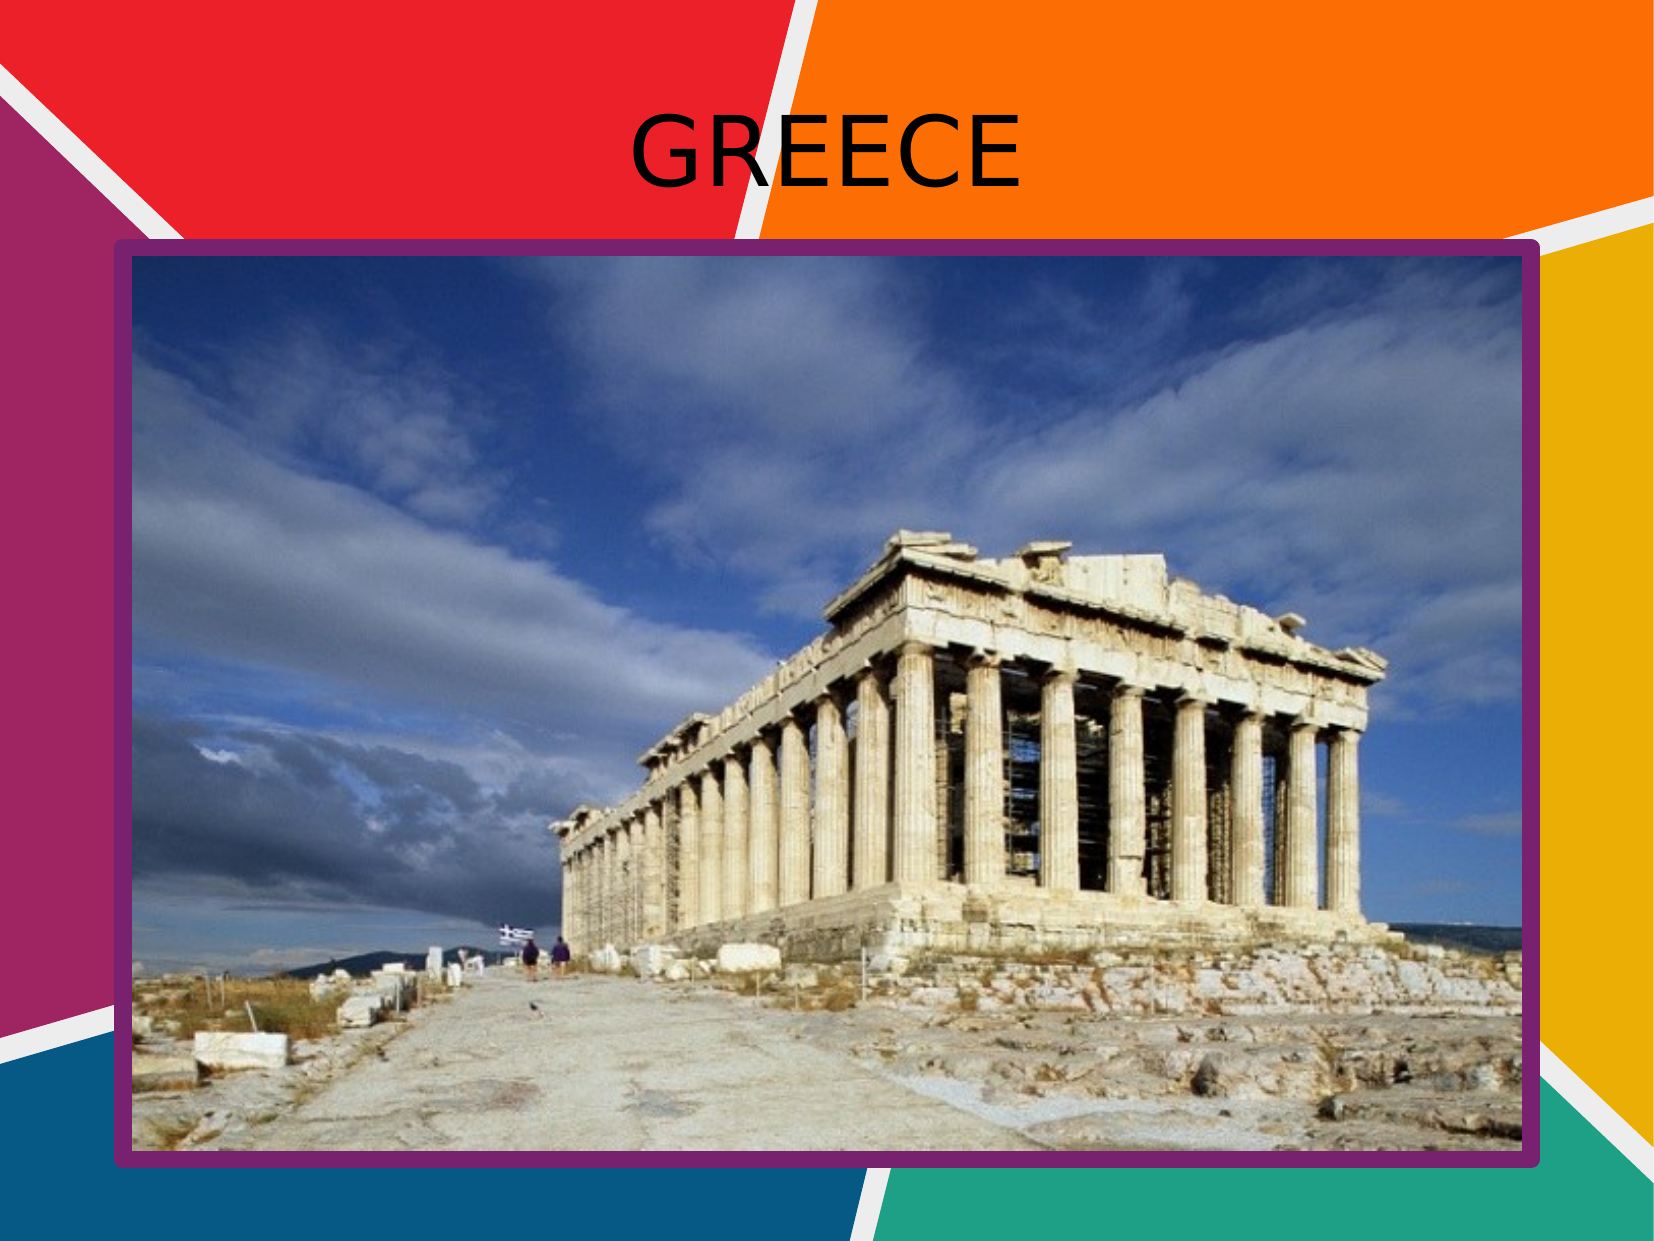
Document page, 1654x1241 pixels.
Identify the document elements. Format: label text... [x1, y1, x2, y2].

picture [131, 256, 1522, 1151]
title GREECE [82, 49, 1571, 257]
